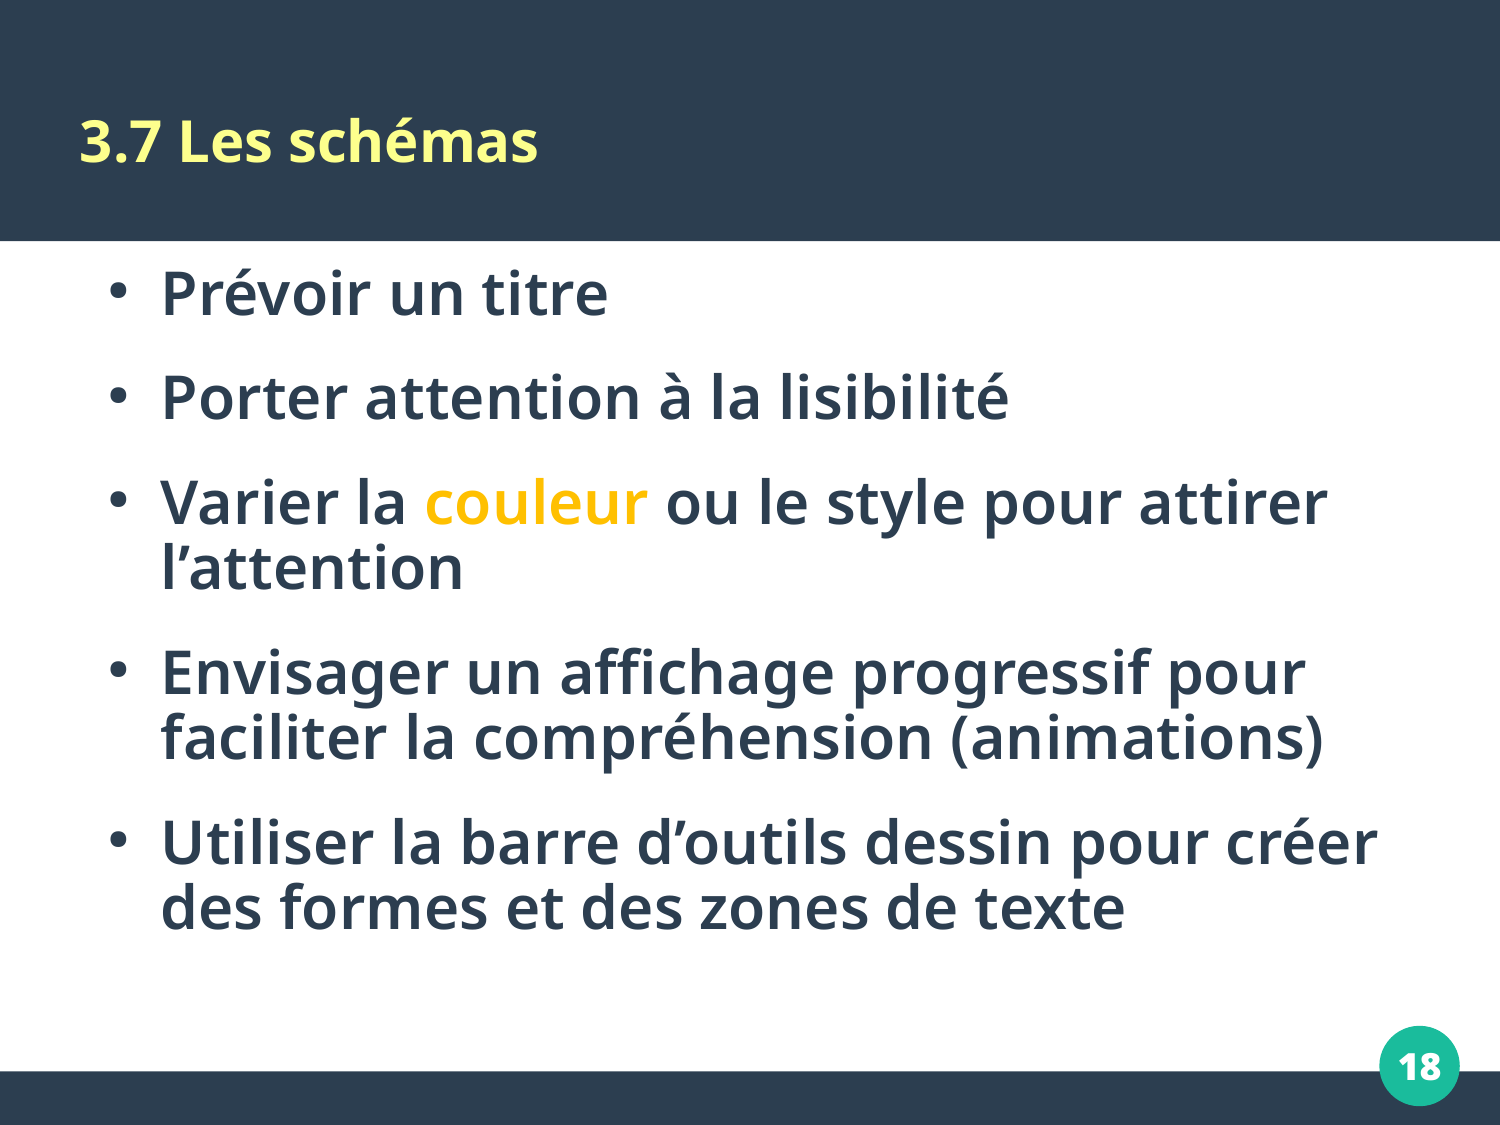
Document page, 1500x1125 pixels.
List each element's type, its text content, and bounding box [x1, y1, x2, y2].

title 3.7 Les schémas [64, 45, 1415, 233]
list Prévoir un titre Porter attention à la lisibilité Varier la couleur ou le style pour attirer l’attention Envisager un affichage progressif pour faciliter la compréhension (animations) Utiliser la barre d’outils dessin pour créer des formes et des zones de texte [75, 255, 1426, 998]
